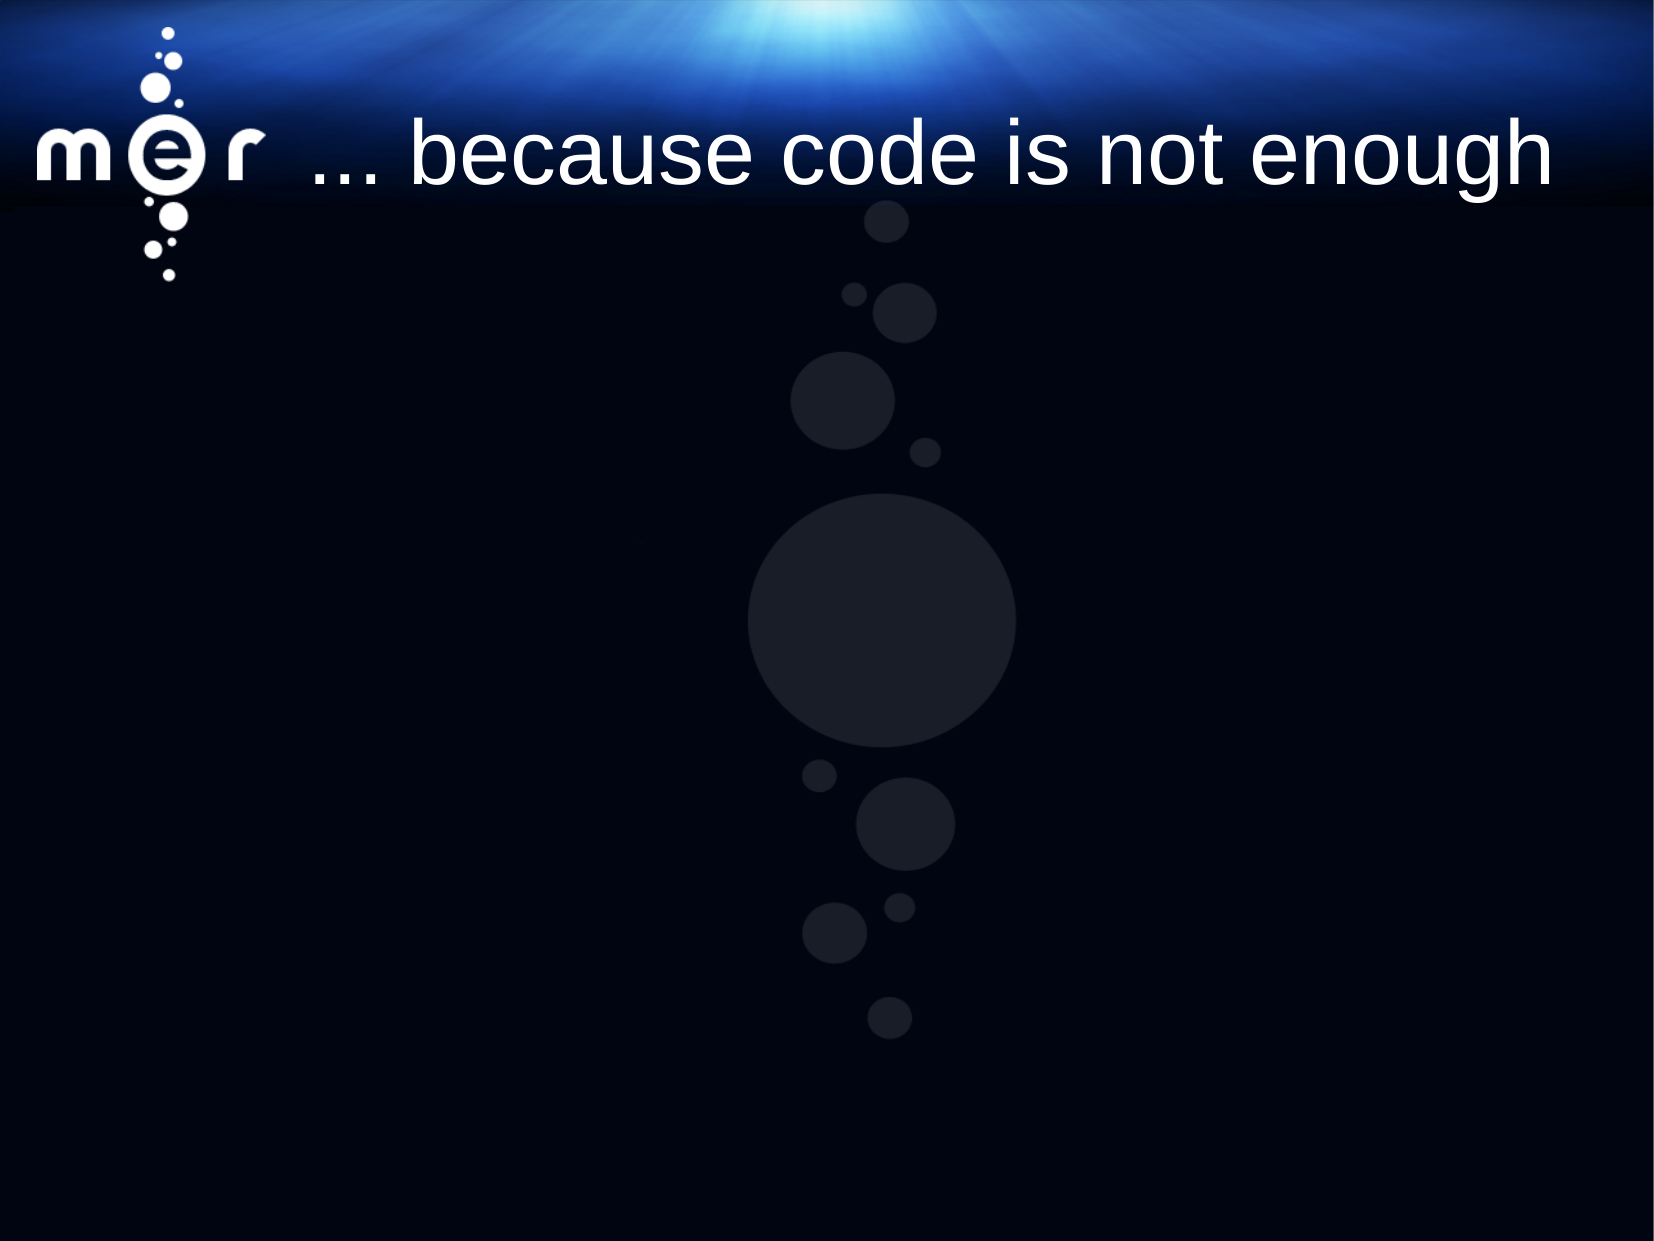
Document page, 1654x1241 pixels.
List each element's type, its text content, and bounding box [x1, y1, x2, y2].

title ... because code is not enough [307, 49, 1571, 257]
picture [0, 0, 1654, 1241]
